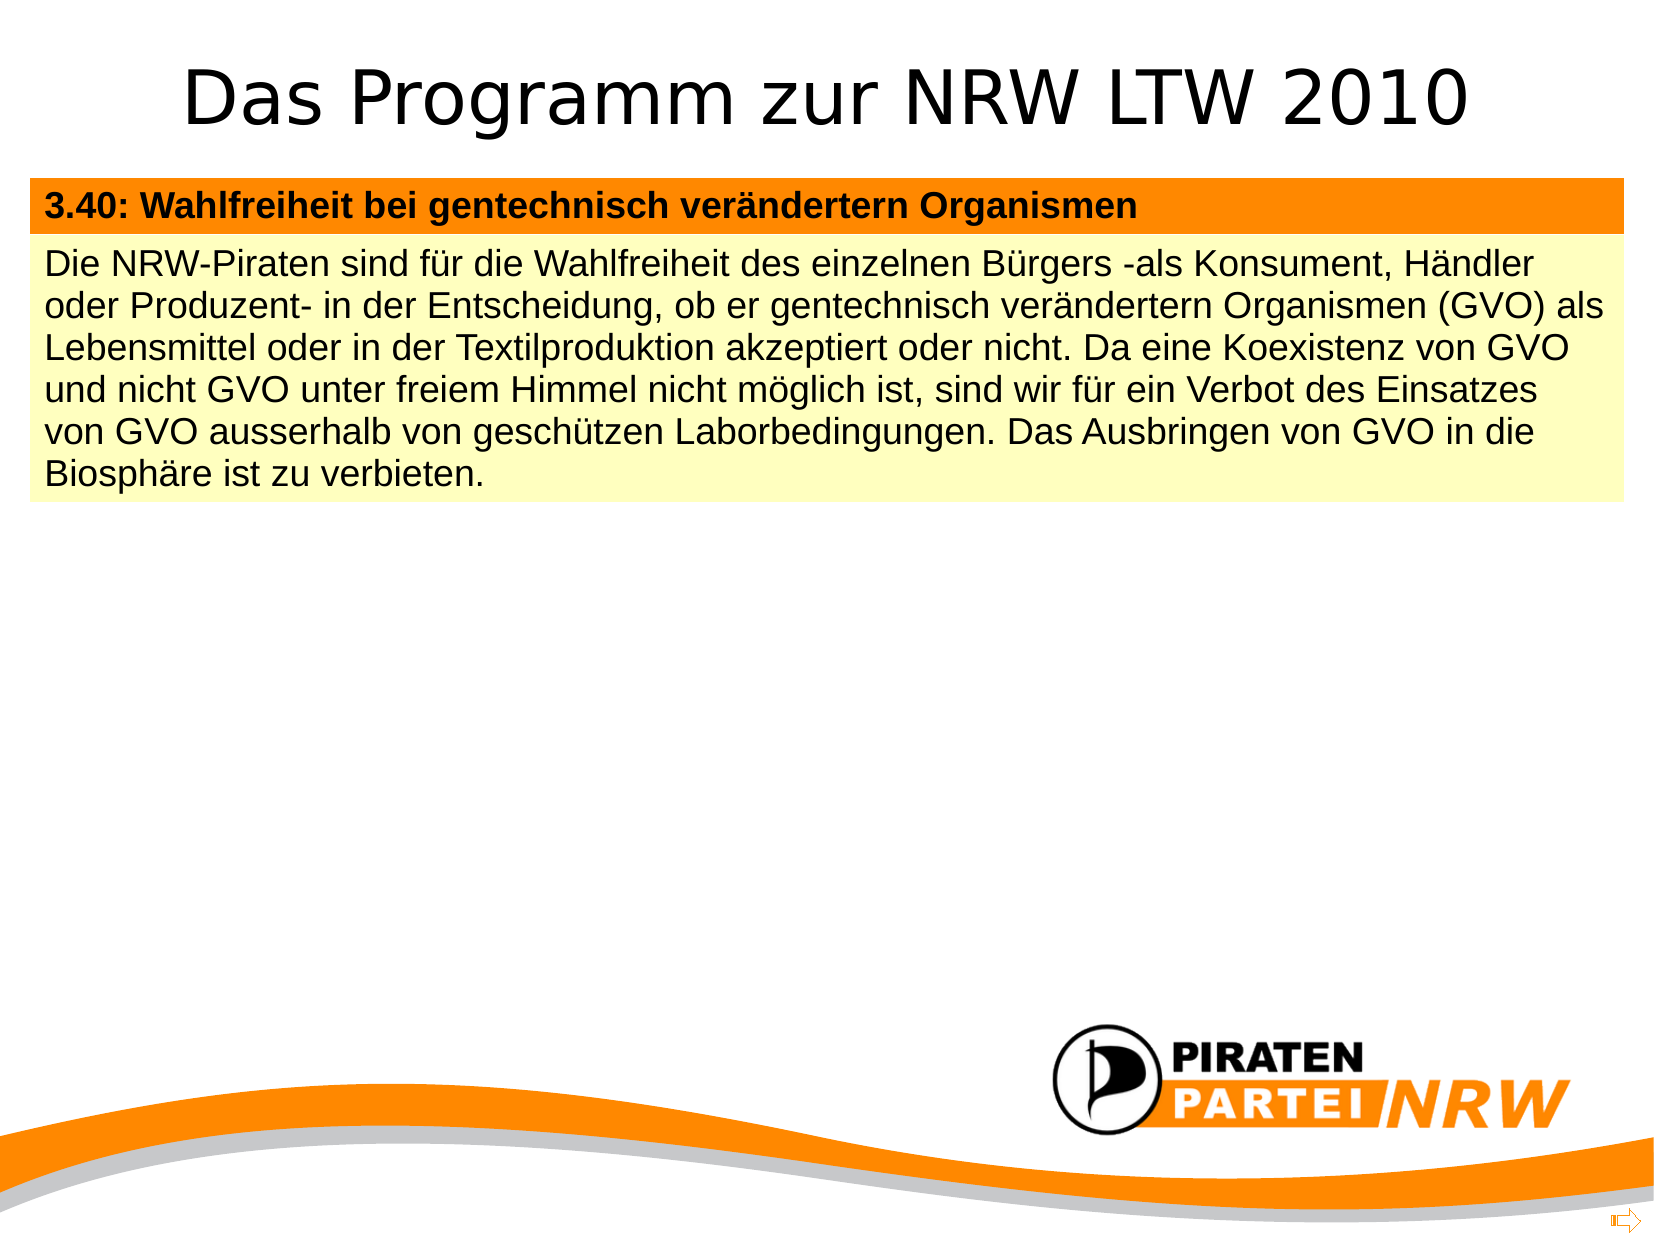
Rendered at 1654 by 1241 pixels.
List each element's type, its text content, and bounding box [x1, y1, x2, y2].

table_cell Die NRW-Piraten sind für die Wahlfreiheit des einzelnen Bürgers -als Konsument, Händler oder Produzent- in der Entscheidung, ob er gentechnisch verändertern Organismen (GVO) als Lebensmittel oder in der Textilproduktion akzeptiert oder nicht. Da eine Koexistenz von GVO und nicht GVO unter freiem Himmel nicht möglich ist, sind wir für ein Verbot des Einsatzes von GVO ausserhalb von geschützen Laborbedingungen. Das Ausbringen von GVO in die Biosphäre ist zu verbieten. [30, 235, 1624, 502]
table_header 3.40: Wahlfreiheit bei gentechnisch verändertern Organismen [30, 178, 1624, 234]
title Das Programm zur NRW LTW 2010 [82, 54, 1571, 143]
picture [1045, 1021, 1579, 1140]
